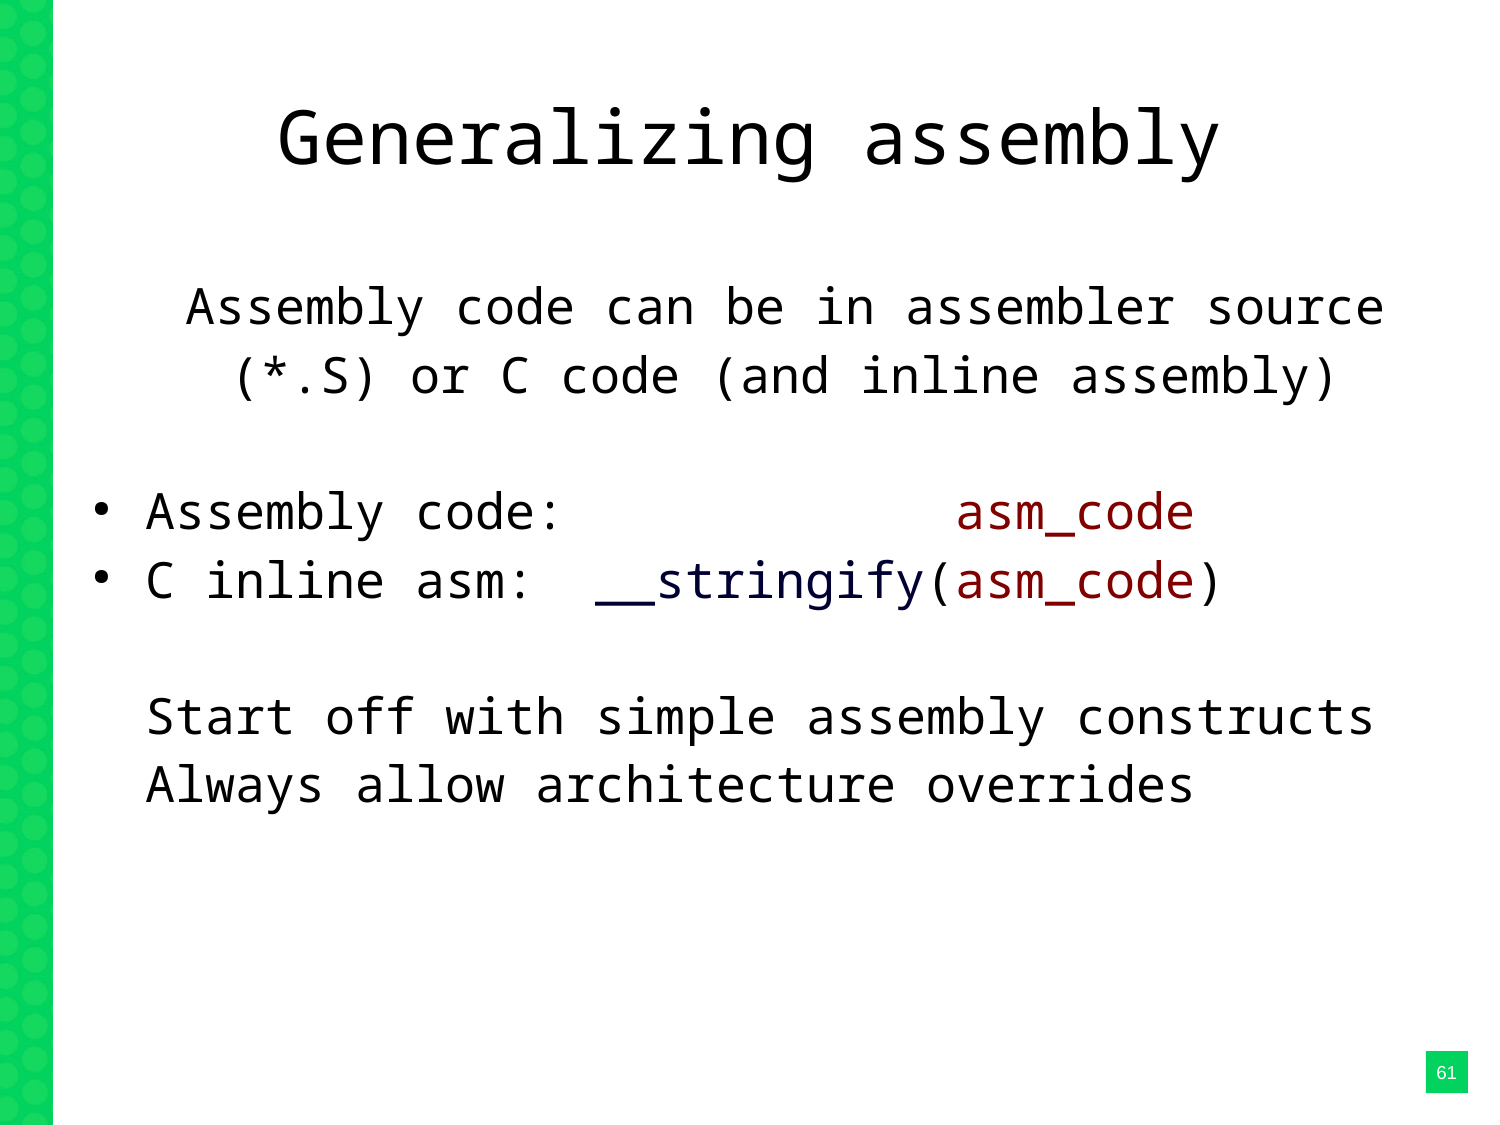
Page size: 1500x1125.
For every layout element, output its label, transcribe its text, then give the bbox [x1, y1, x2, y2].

picture [0, 0, 53, 1125]
list Assembly code can be in assembler source (*.S) or C code (and inline assembly) Assembly code: asm_code C inline asm: __stringify(asm_code) Start off with simple assembly constructs Always allow architecture overrides [75, 271, 1426, 924]
text_box <number> [1425, 1051, 1468, 1094]
title Generalizing assembly [75, 42, 1426, 229]
